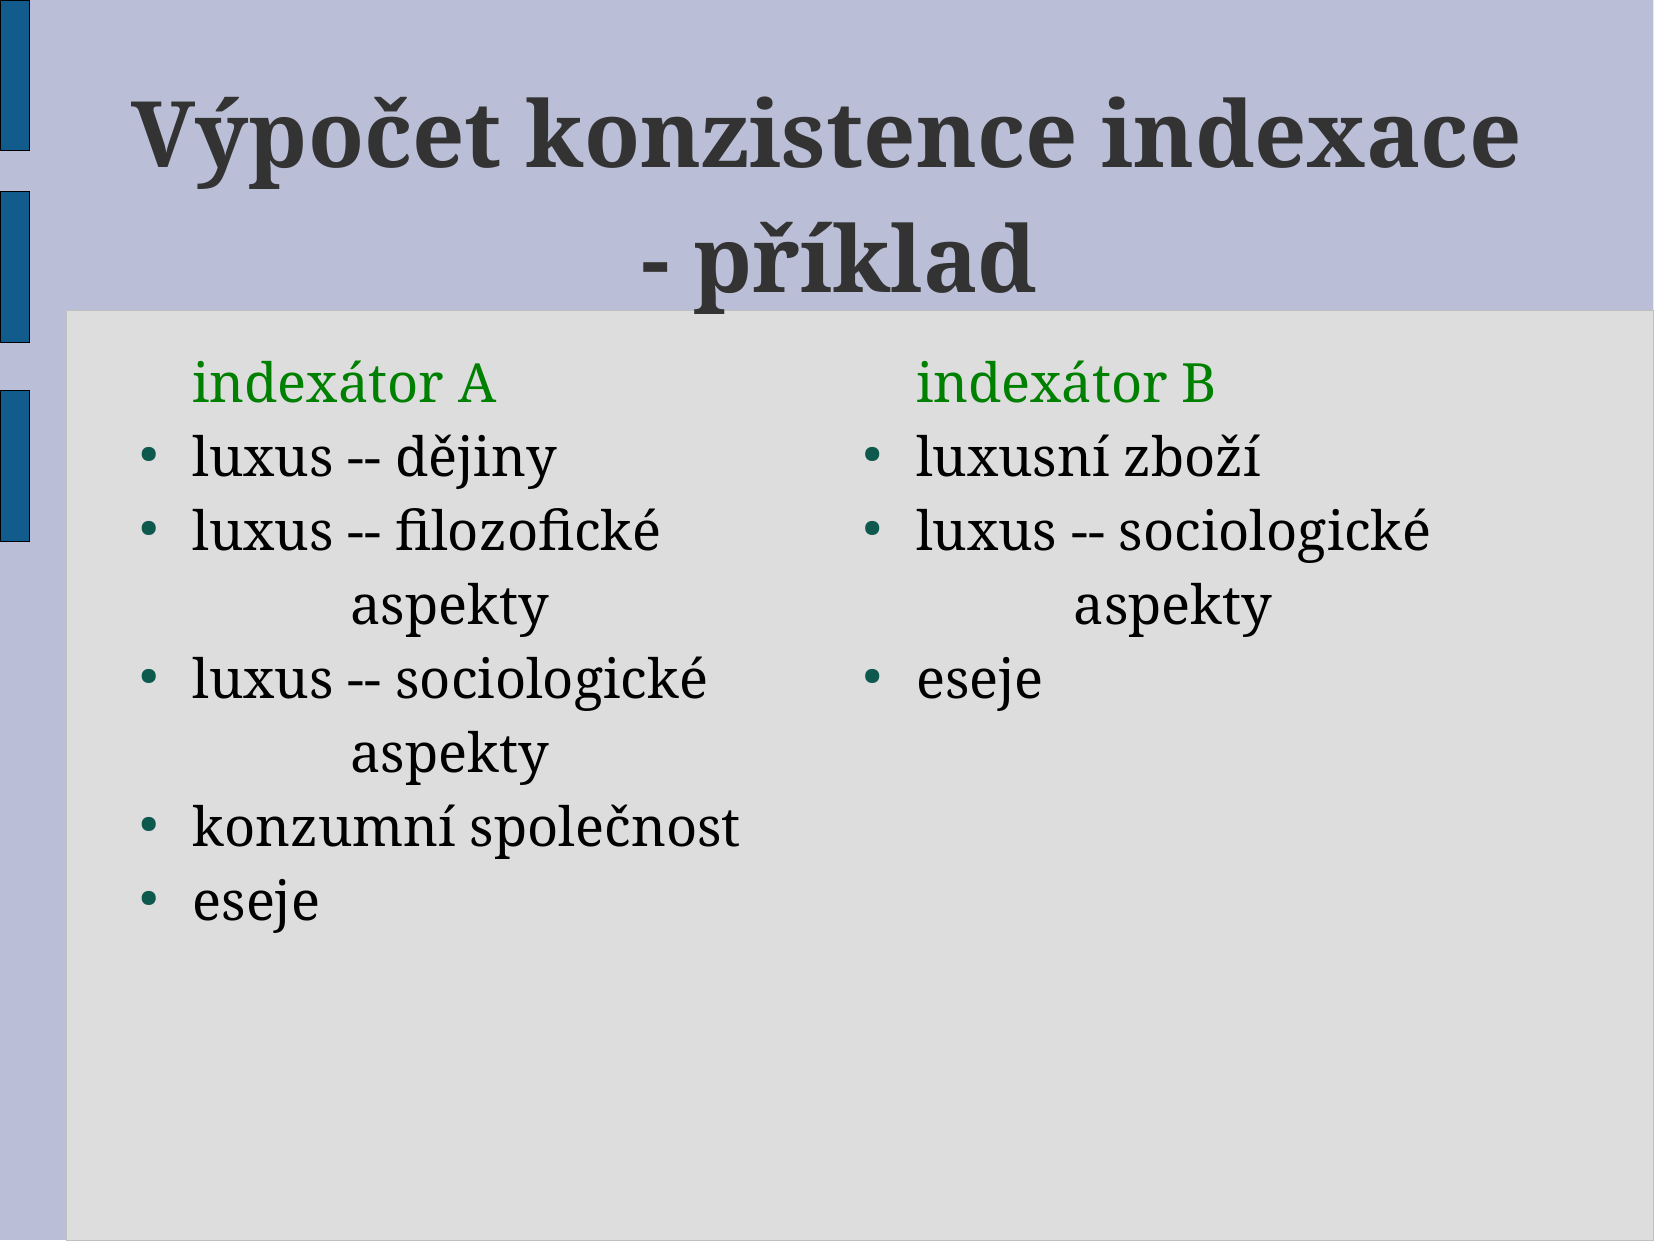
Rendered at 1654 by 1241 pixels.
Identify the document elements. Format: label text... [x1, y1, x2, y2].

title Výpočet konzistence indexace - příklad [121, 90, 1534, 300]
list indexátor A luxus -- dějiny luxus -- filozofické aspekty luxus -- sociologické aspekty konzumní společnost eseje [121, 344, 811, 886]
list indexátor B luxusní zboží luxus -- sociologické aspekty eseje [845, 344, 1535, 1112]
